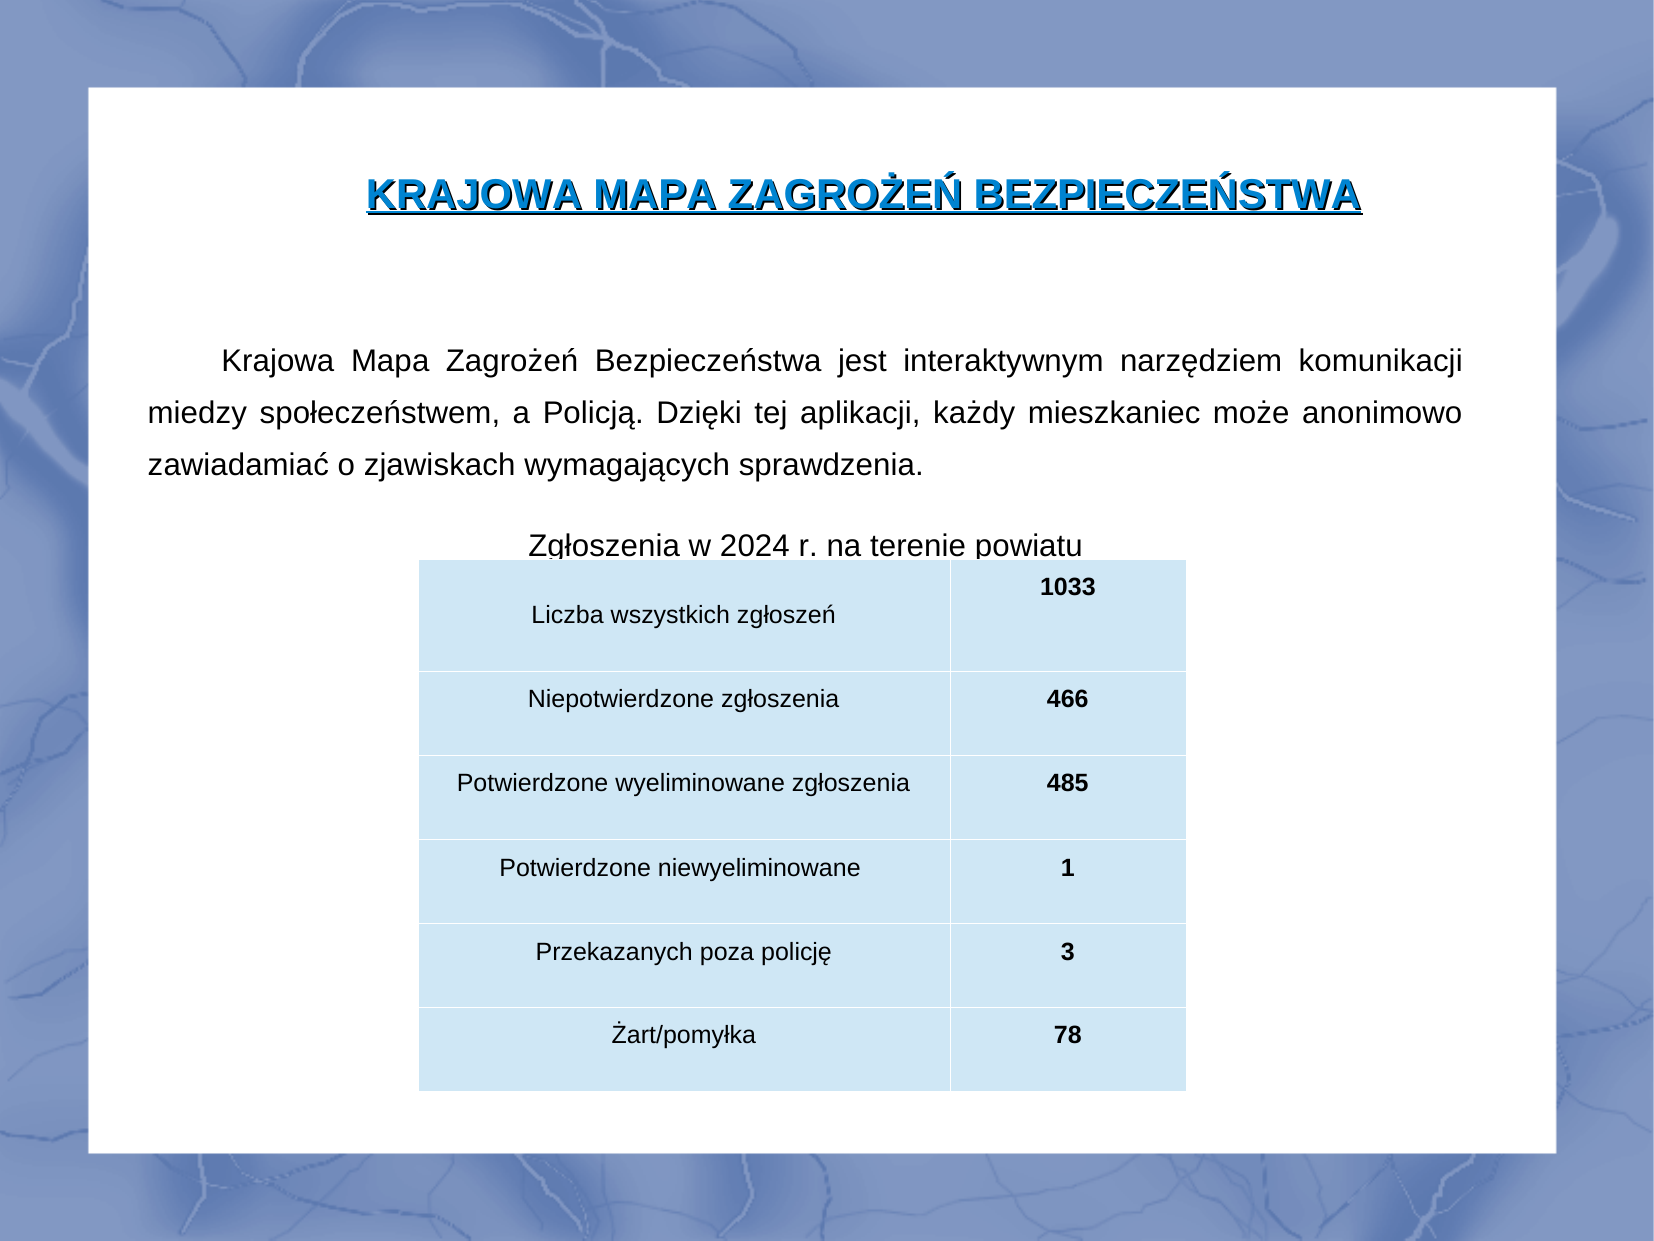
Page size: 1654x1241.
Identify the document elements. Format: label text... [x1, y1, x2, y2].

table_cell 78 [951, 1008, 1186, 1091]
table_cell 3 [951, 924, 1186, 1007]
table_cell Potwierdzone niewyeliminowane [419, 840, 950, 923]
table_cell Niepotwierdzone zgłoszenia [419, 672, 950, 755]
table_cell 485 [951, 756, 1186, 839]
picture [0, 0, 1654, 1241]
table_header Liczba wszystkich zgłoszeń [419, 560, 950, 671]
table_cell Przekazanych poza policję [419, 924, 950, 1007]
table_cell Potwierdzone wyeliminowane zgłoszenia [419, 756, 950, 839]
list Krajowa Mapa Zagrożeń Bezpieczeństwa jest interaktywnym narzędziem komunikacji miedzy społeczeństwem, a Policją. Dzięki tej aplikacji, każdy mieszkaniec może anonimowo zawiadamiać o zjawiskach wymagających sprawdzenia. Zgłoszenia w 2024 r. na terenie powiatu [147, 325, 1465, 859]
table_cell 1 [951, 840, 1186, 923]
table_cell Żart/pomyłka [419, 1008, 950, 1091]
table_header 1033 [951, 560, 1186, 671]
table_cell 466 [951, 672, 1186, 755]
title KRAJOWA MAPA ZAGROŻEŃ BEZPIECZEŃSTWA [118, 90, 1536, 298]
